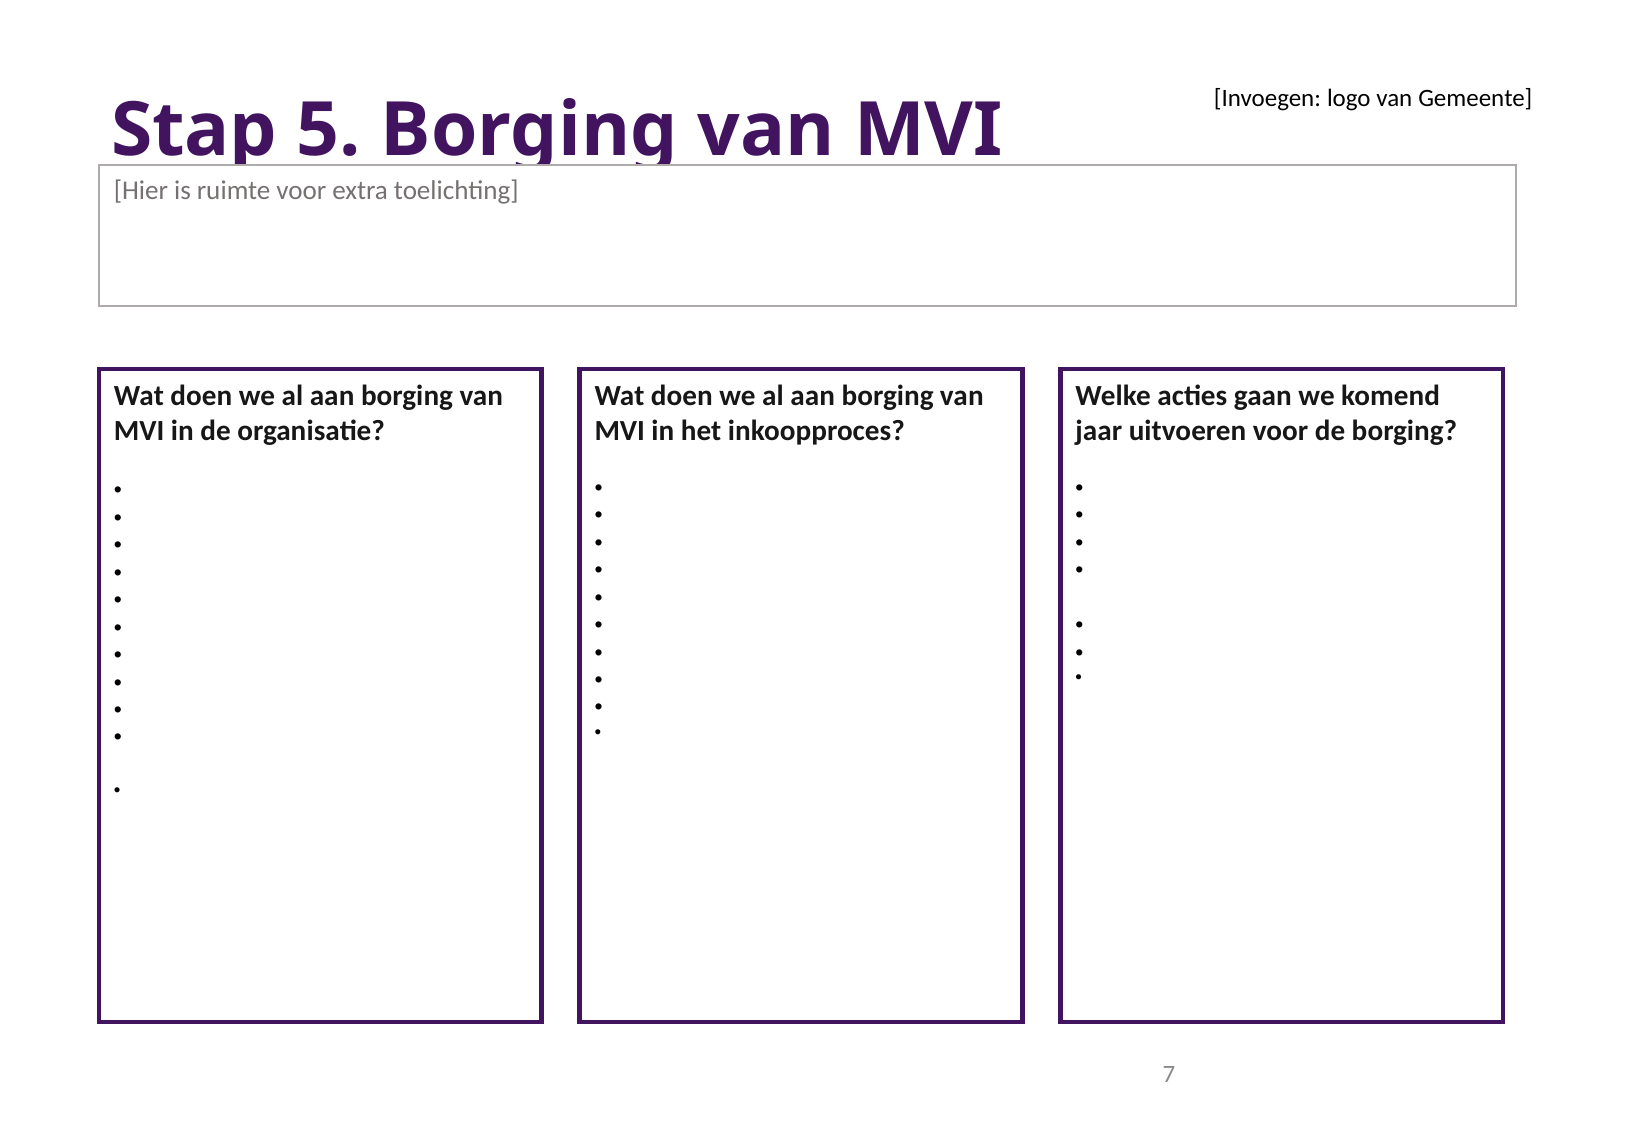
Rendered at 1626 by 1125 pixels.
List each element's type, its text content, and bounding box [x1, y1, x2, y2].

text_box Wat doen we al aan borging van MVI in de organisatie? [99, 369, 542, 1022]
text_box [Invoegen: logo van Gemeente] [1191, 44, 1556, 150]
text_box [Hier is ruimte voor extra toelichting] [99, 165, 1516, 306]
text_box Stap 5. Borging van MVI [98, 28, 1613, 179]
text_box Wat doen we al aan borging van MVI in het inkoopproces? [580, 369, 1022, 1022]
text_box 7 [1147, 1042, 1514, 1103]
text_box Welke acties gaan we komend jaar uitvoeren voor de borging? [1060, 369, 1503, 1022]
